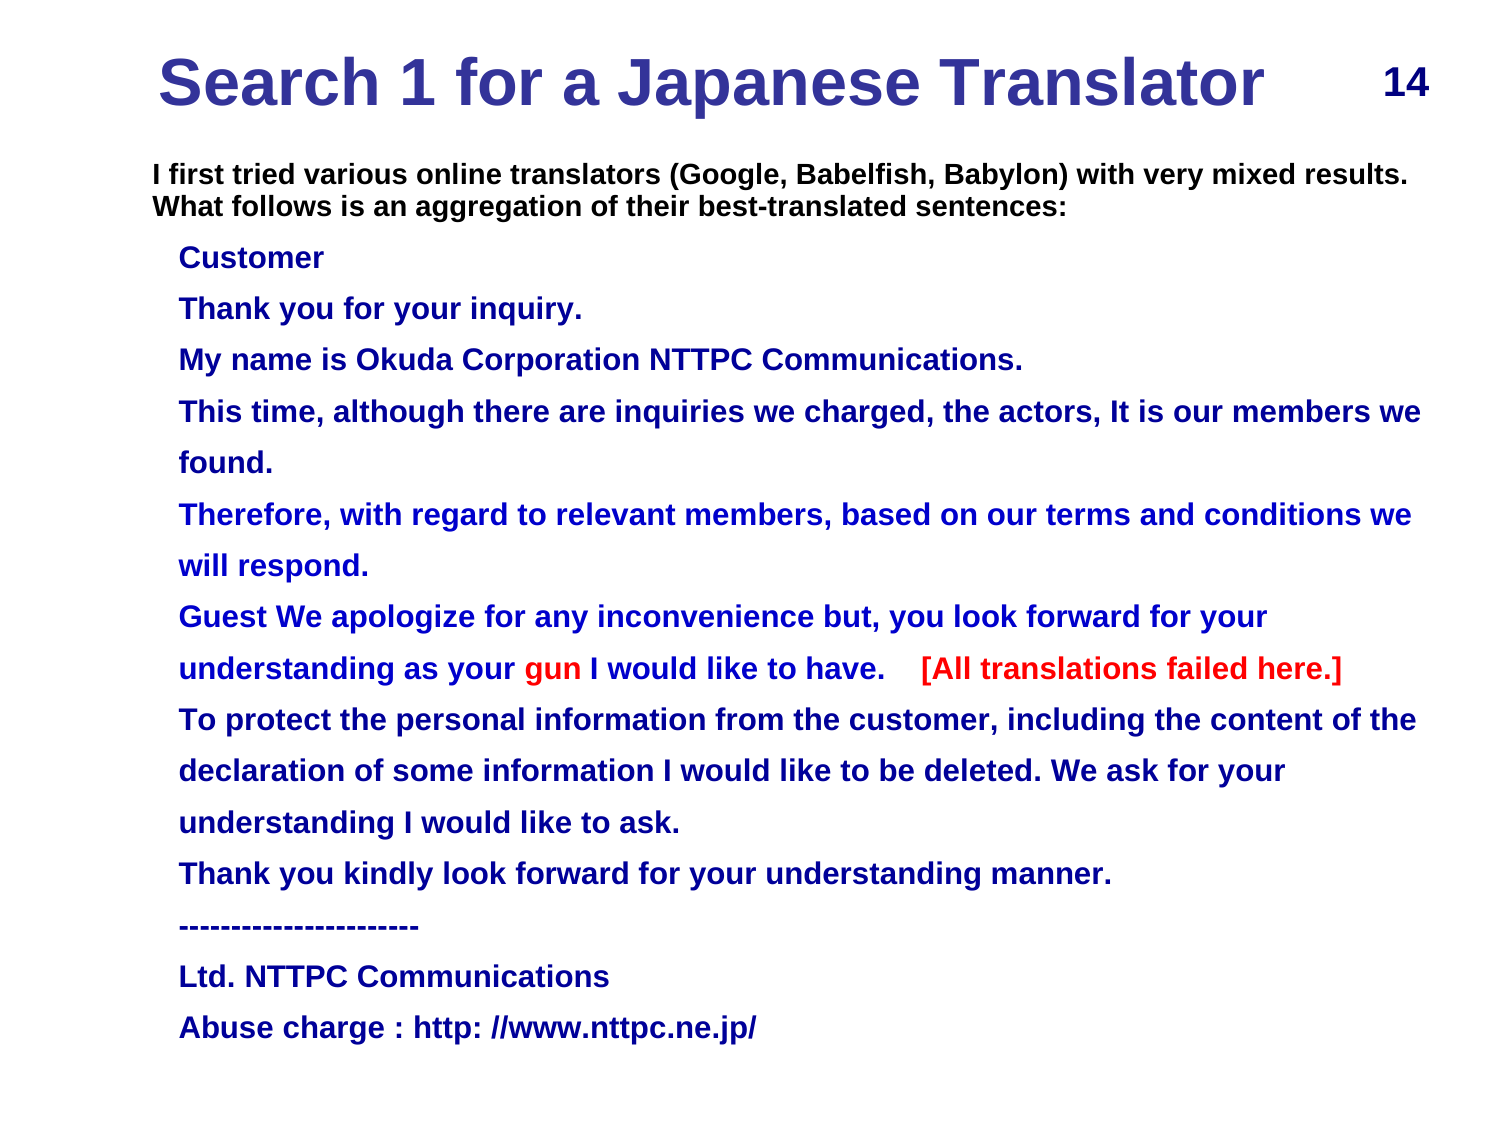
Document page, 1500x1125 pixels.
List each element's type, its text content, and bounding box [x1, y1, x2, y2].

list I first tried various online translators (Google, Babelfish, Babylon) with very mixed results. What follows is an aggregation of their best-translated sentences: Customer Thank you for your inquiry. My name is Okuda Corporation NTTPC Communications. This time, although there are inquiries we charged, the actors, It is our members we found. Therefore, with regard to relevant members, based on our terms and conditions we will respond. Guest We apologize for any inconvenience but, you look forward for your understanding as your gun I would like to have. [All translations failed here.] To protect the personal information from the customer, including the content of the declaration of some information I would like to be deleted. We ask for your understanding I would like to ask. Thank you kindly look forward for your understanding manner. ----------------------- Ltd. NTTPC Communications Abuse charge : http: //www.nttpc.ne.jp/ [75, 149, 1463, 1062]
title Search 1 for a Japanese Translator [112, 37, 1313, 128]
text_box 14 [1350, 47, 1463, 113]
